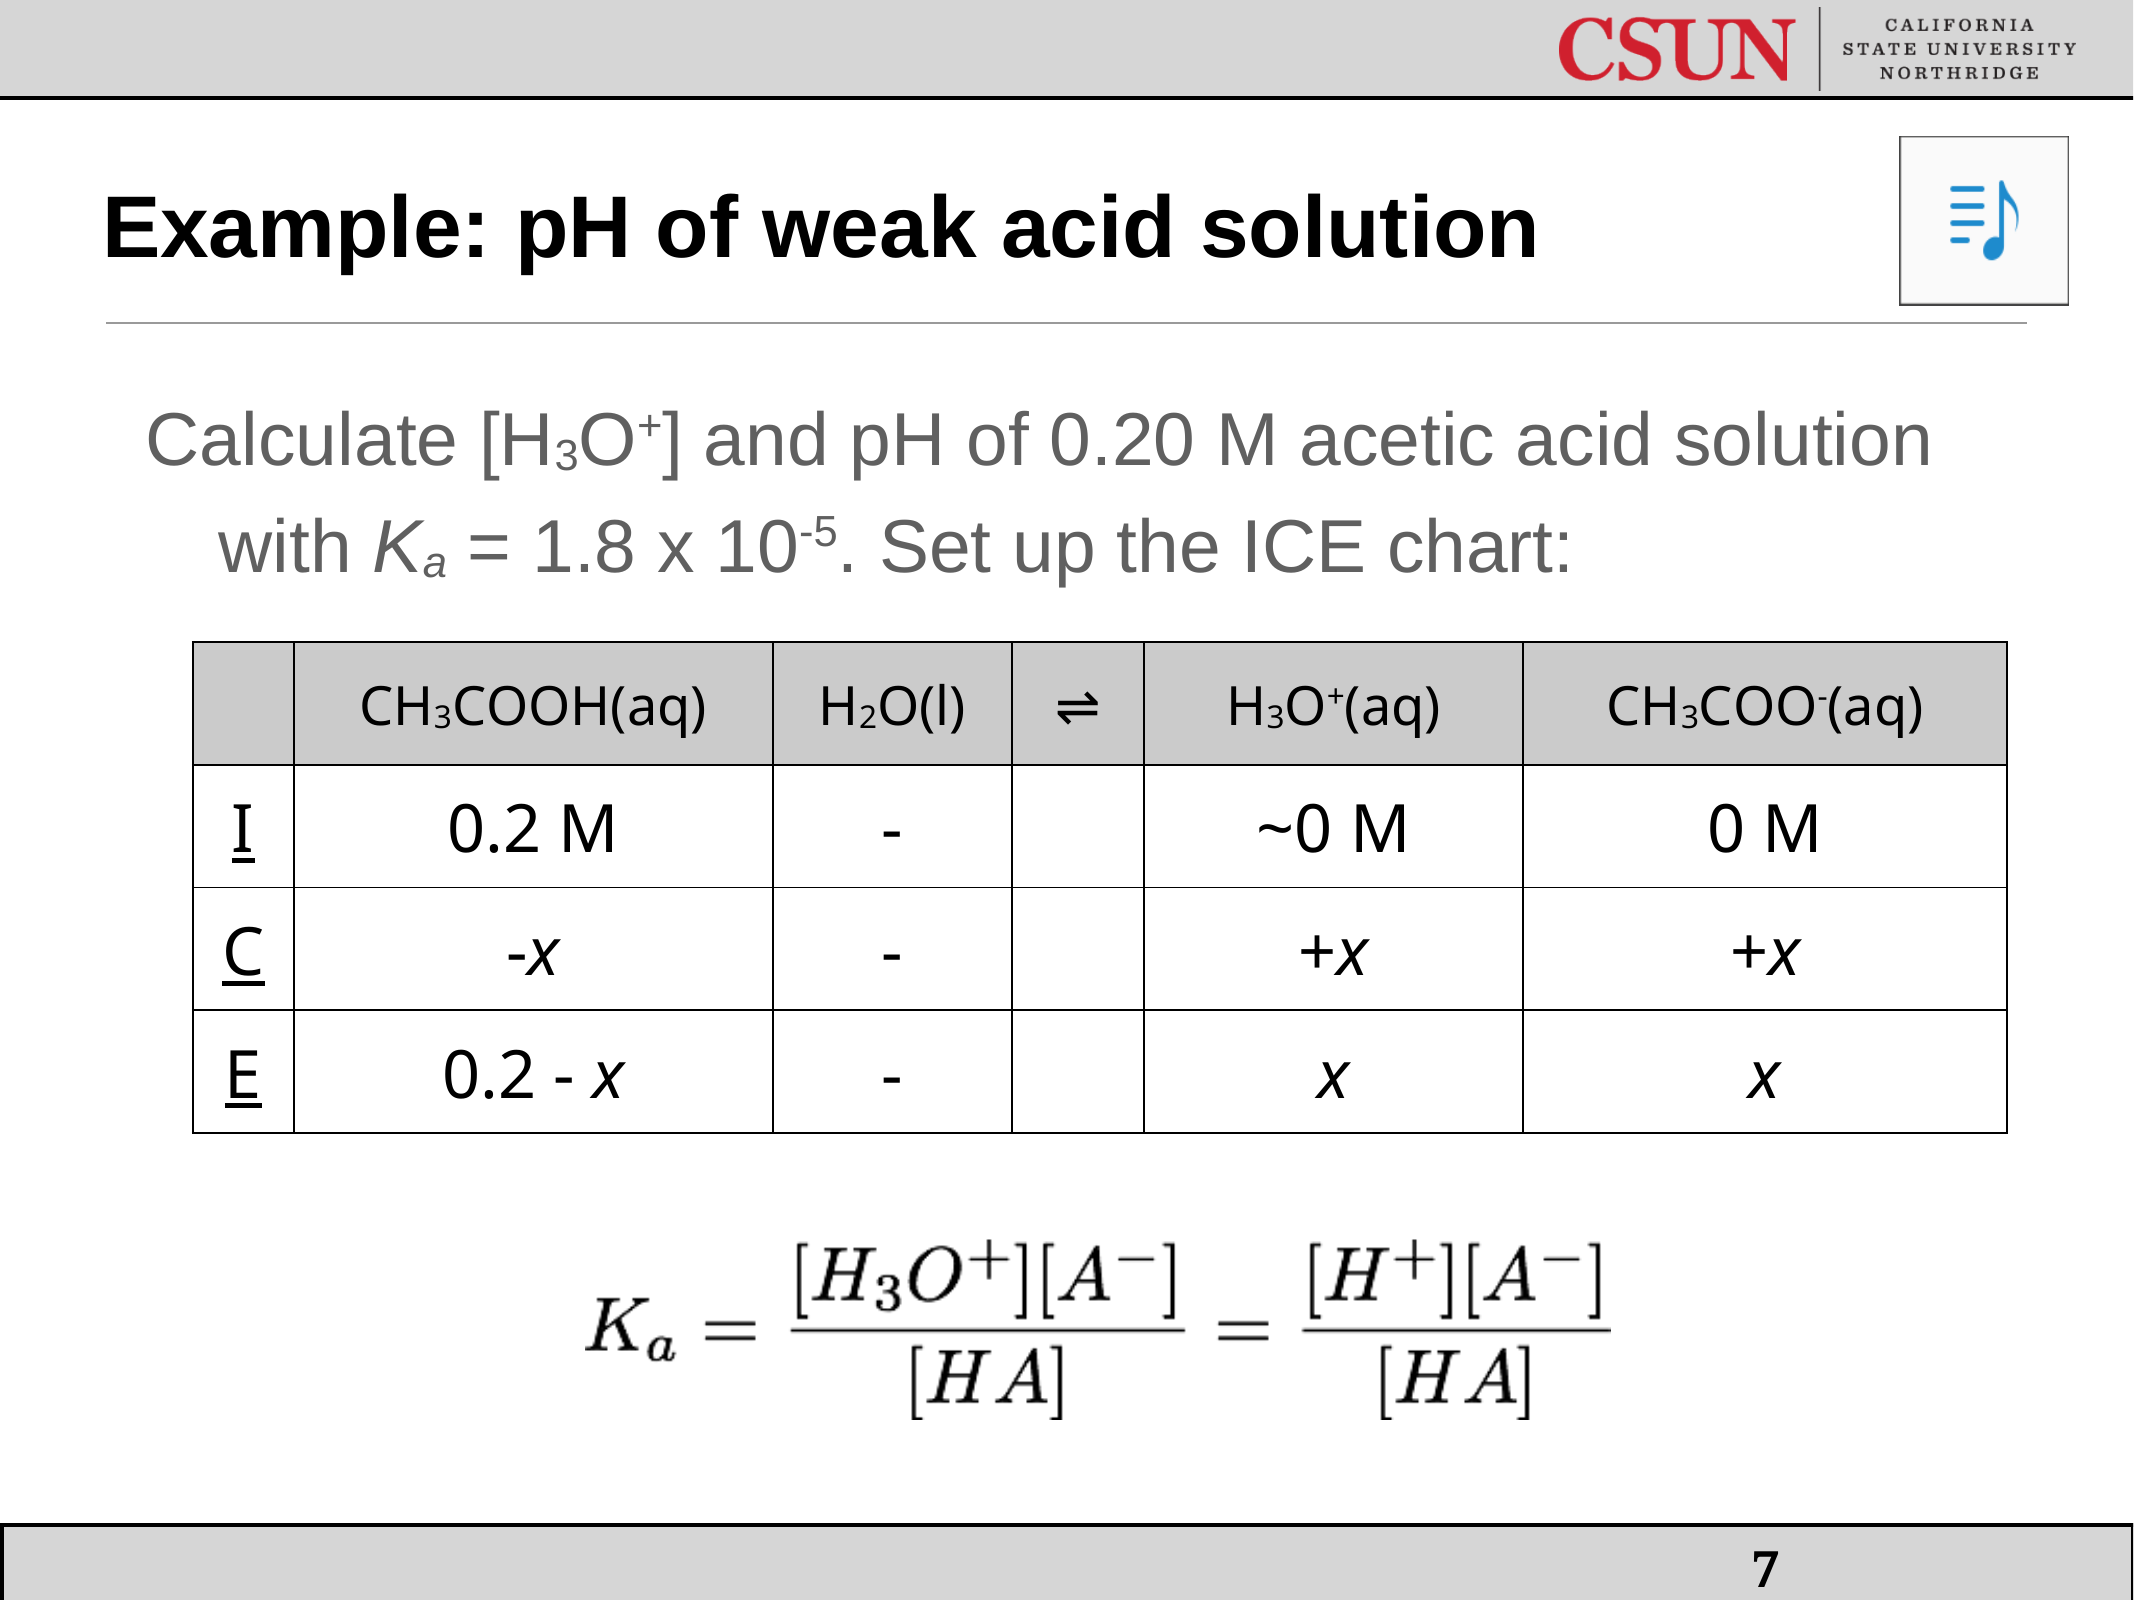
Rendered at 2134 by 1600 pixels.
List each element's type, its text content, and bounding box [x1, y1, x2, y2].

table_cell +x [1524, 888, 2006, 1009]
table_cell I [194, 766, 293, 887]
table_cell x [1145, 1011, 1522, 1132]
table_header [194, 643, 293, 764]
table_cell - [774, 888, 1011, 1009]
table_cell 0 M [1524, 766, 2006, 887]
table_cell E [194, 1011, 293, 1132]
text_box [1898, 135, 2071, 307]
table_cell C [194, 888, 293, 1009]
picture [585, 1238, 1611, 1420]
table_cell - [774, 1011, 1011, 1132]
table_cell -x [295, 888, 772, 1009]
table_header CH3COOH(aq) [295, 643, 772, 764]
title Example: pH of weak acid solution [93, 104, 2040, 284]
list Calculate [H3O+] and pH of 0.20 M acetic acid solution with Ka = 1.8 x 10-5. Set up the ICE chart: [93, 382, 2040, 669]
table_cell [1013, 766, 1143, 887]
table_cell +x [1145, 888, 1522, 1009]
table_cell [1013, 888, 1143, 1009]
table_header ⇌ [1013, 643, 1143, 764]
table_header H3O+(aq) [1145, 643, 1522, 764]
table_cell 0.2 - x [295, 1011, 772, 1132]
table_header CH3COO-(aq) [1524, 643, 2006, 764]
table_header H2O(l) [774, 643, 1011, 764]
table_cell 0.2 M [295, 766, 772, 887]
table_cell - [774, 766, 1011, 887]
table_cell x [1524, 1011, 2006, 1132]
table_cell [1013, 1011, 1143, 1132]
table_cell ~0 M [1145, 766, 1522, 887]
picture [1559, 7, 2076, 91]
